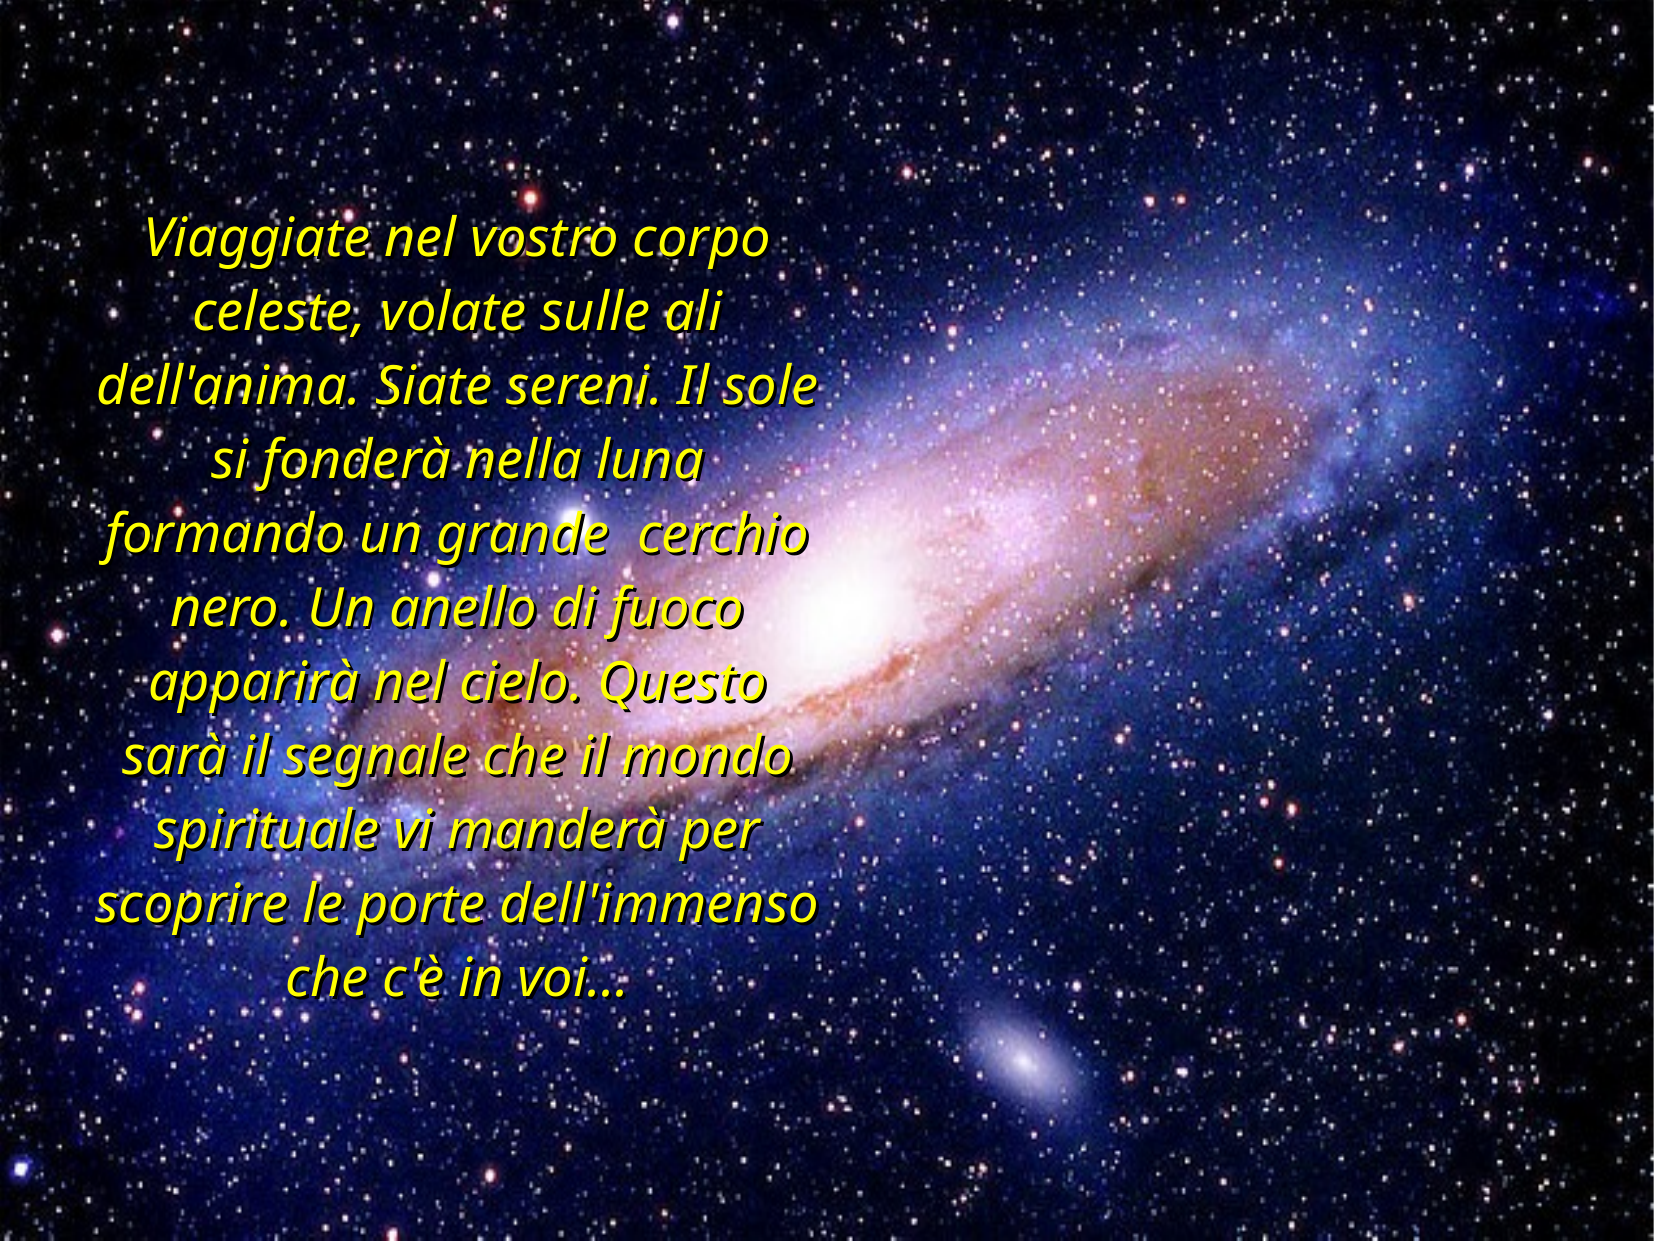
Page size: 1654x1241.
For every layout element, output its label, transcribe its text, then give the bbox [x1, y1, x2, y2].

picture [0, 0, 1654, 1241]
title Viaggiate nel vostro corpo celeste, volate sulle ali dell'anima. Siate sereni. Il sole si fonderà nella luna formando un grande cerchio nero. Un anello di fuoco apparirà nel cielo. Questo sarà il segnale che il mondo spirituale vi manderà per scoprire le porte dell'immenso che c'è in voi... [88, 189, 827, 1021]
